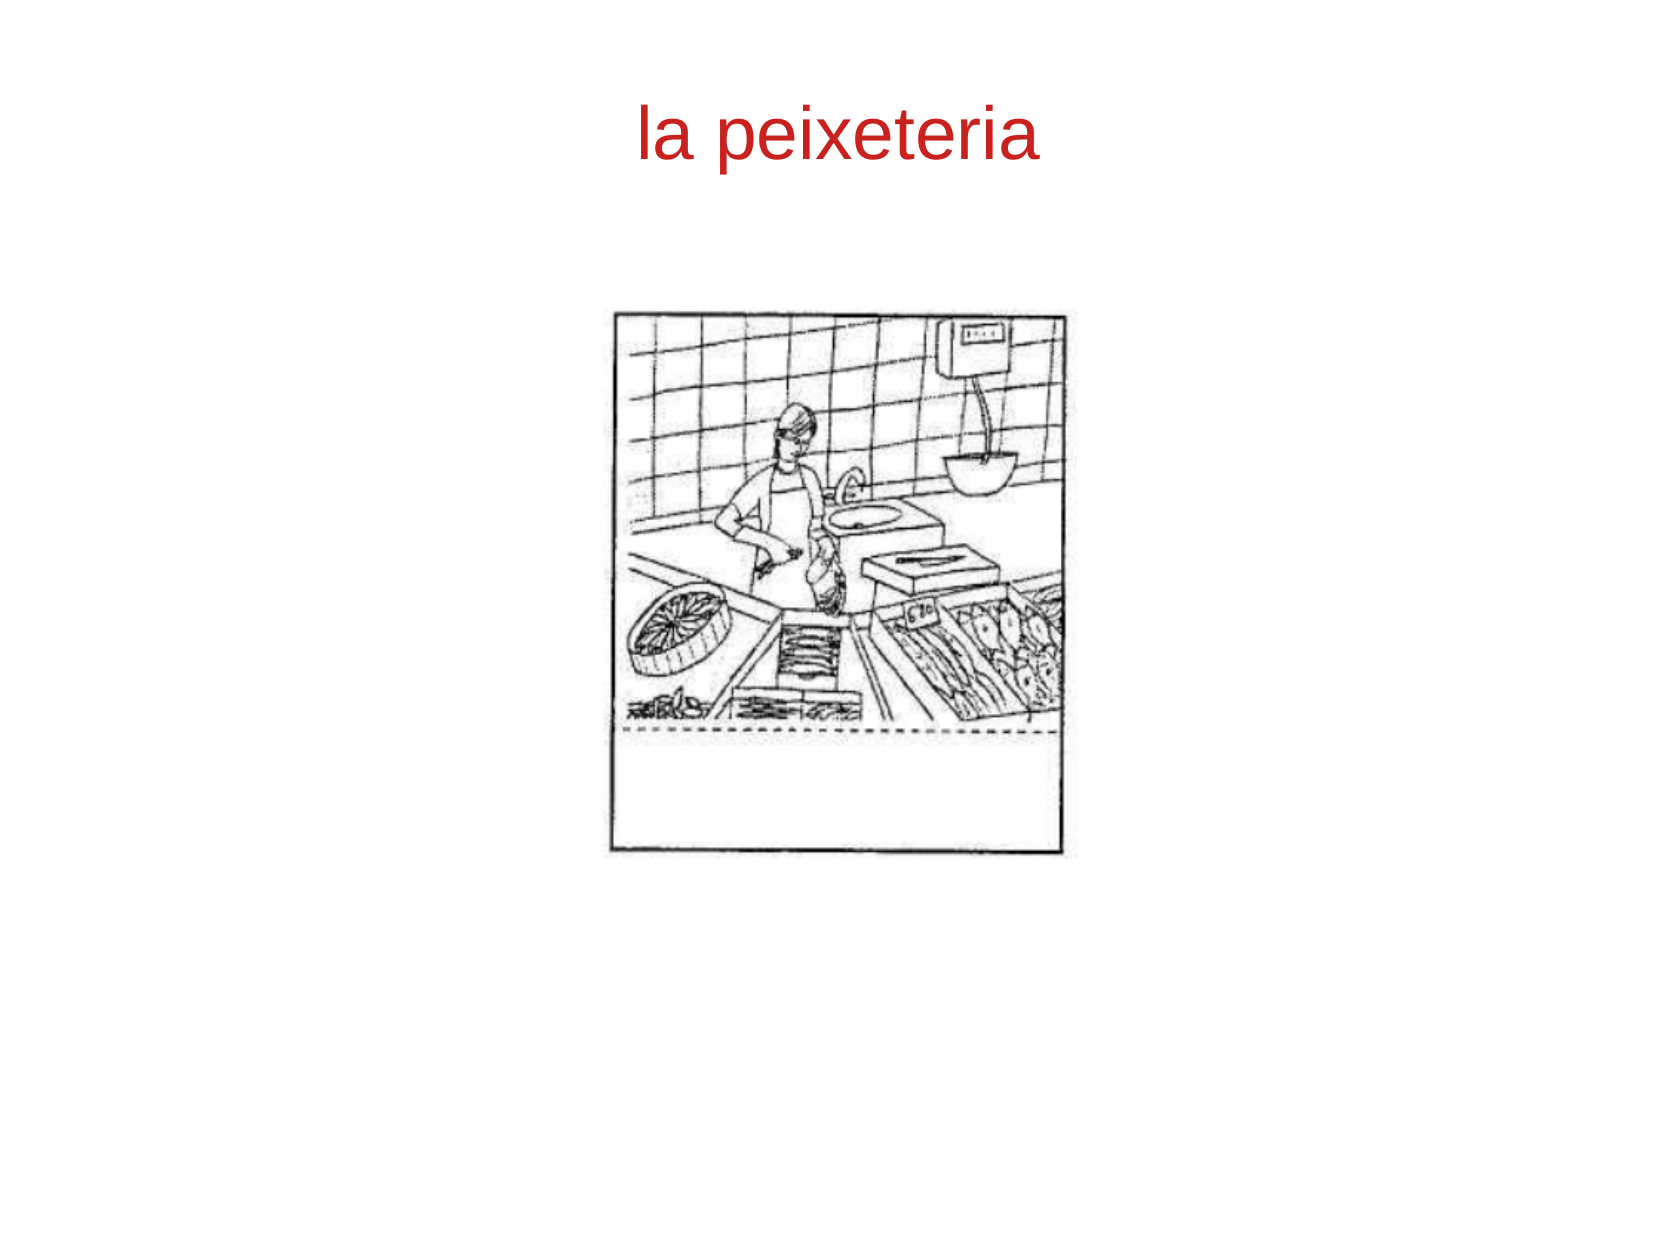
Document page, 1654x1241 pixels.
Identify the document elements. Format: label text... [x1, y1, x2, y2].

picture [581, 291, 1094, 873]
text_box la peixeteria [389, 58, 1288, 201]
